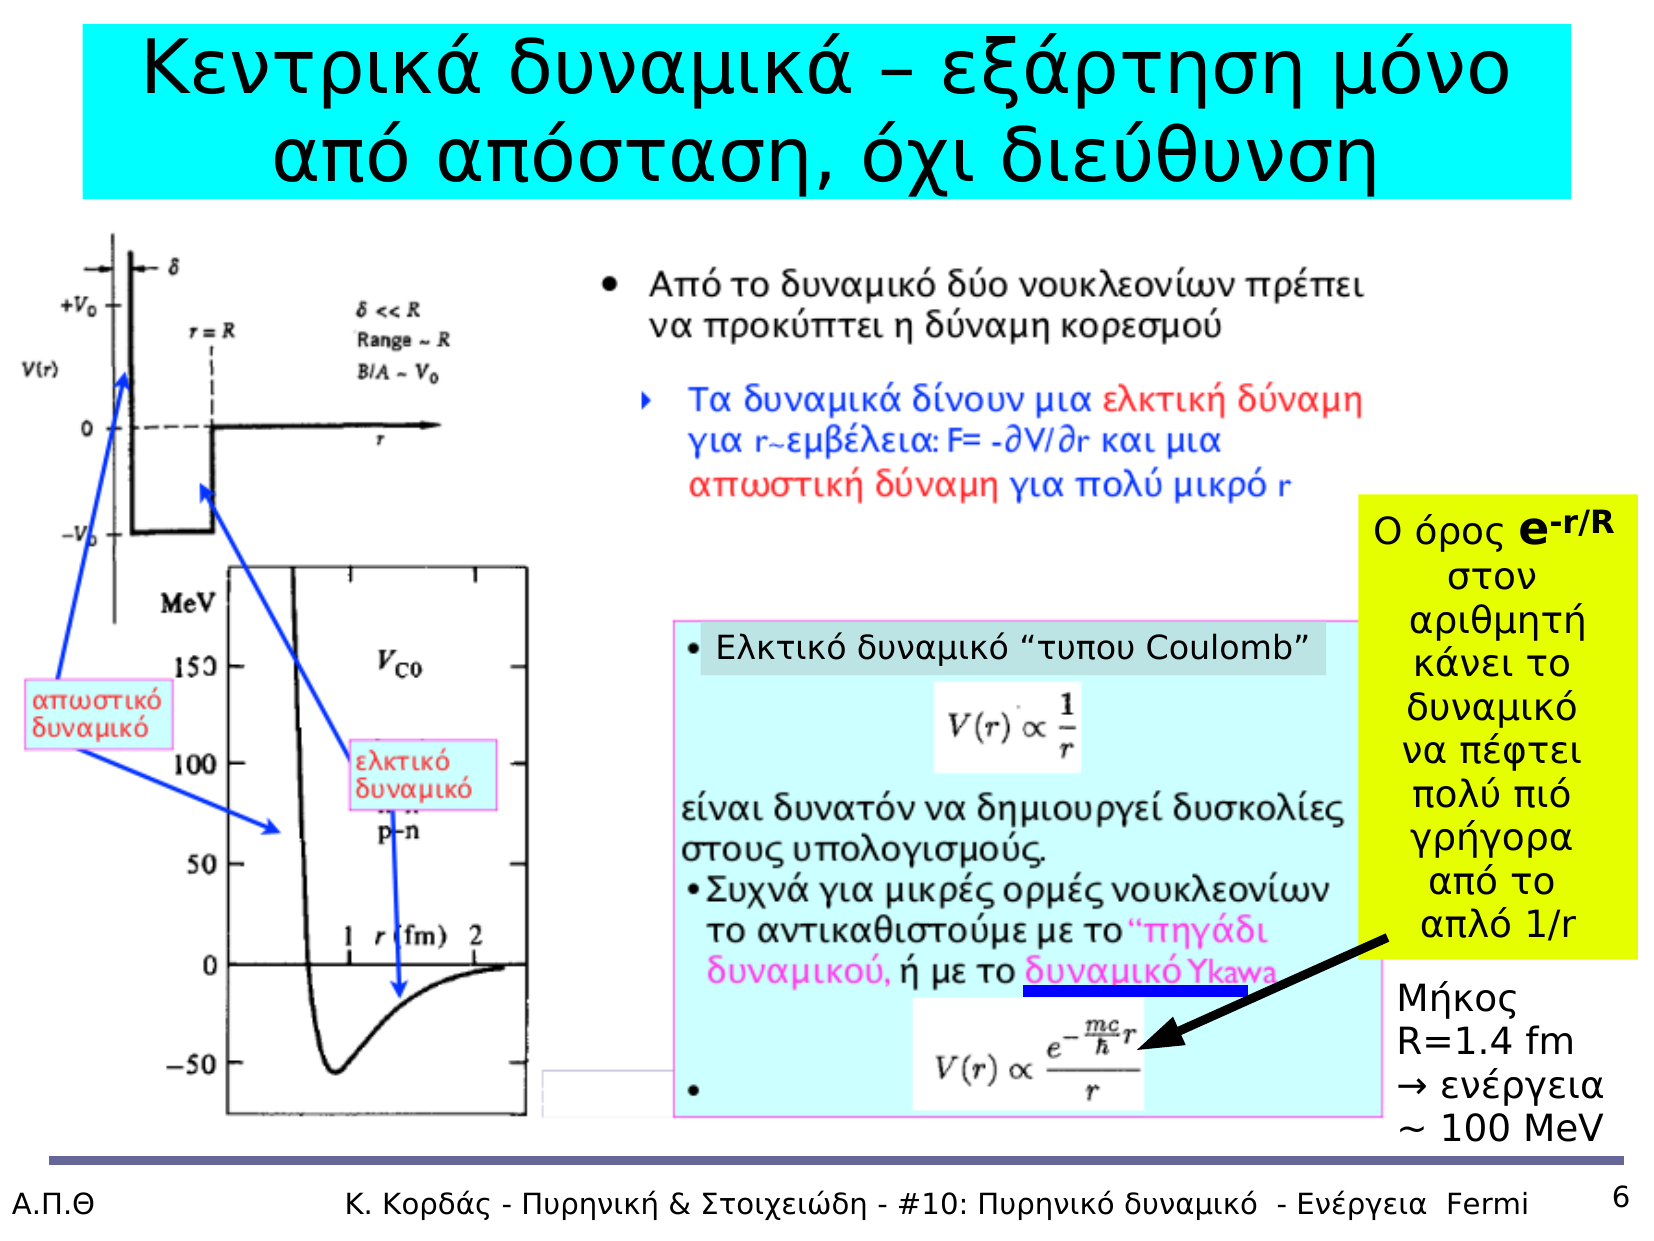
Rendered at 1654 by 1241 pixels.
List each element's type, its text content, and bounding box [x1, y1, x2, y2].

text_box Ο όρος e-r/R στον αριθμητή κάνει το δυναμικό να πέφτει πολύ πιό γρήγορα από το απλό 1/r [1358, 494, 1638, 960]
text_box Μήκος R=1.4 fm → ενέργεια ~ 100 MeV [1381, 969, 1632, 1160]
title Κεντρικά δυναμικά – εξάρτηση μόνο από απόσταση, όχι διεύθυνση [82, 23, 1571, 200]
picture [19, 221, 1424, 1123]
text_box Eλκτικό δυναμικό “τυπου Coulomb” [700, 621, 1327, 676]
